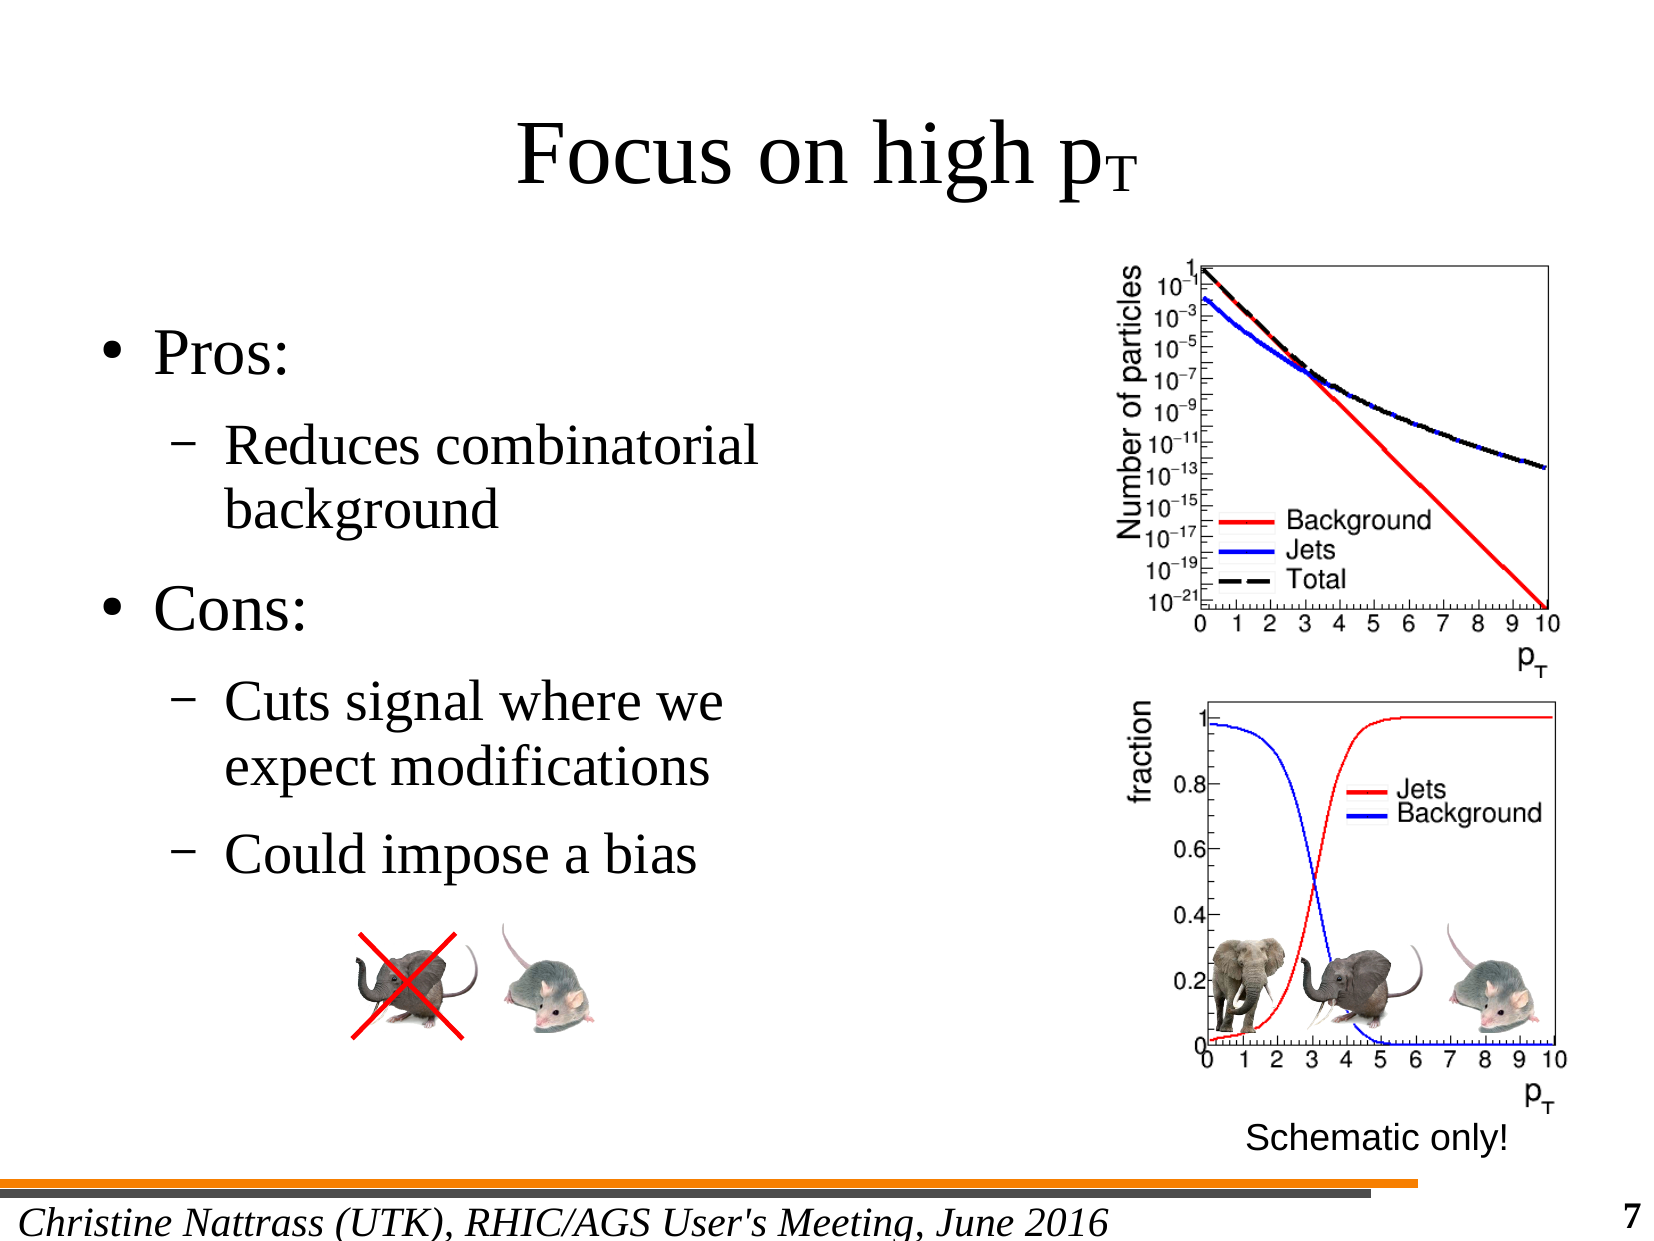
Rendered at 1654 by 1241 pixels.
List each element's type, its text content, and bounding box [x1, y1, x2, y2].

picture [1121, 689, 1572, 1114]
list Pros: Reduces combinatorial background Cons: Cuts signal where we expect modifications Could impose a bias [82, 314, 876, 1010]
text_box Schematic only! [1230, 1108, 1654, 1166]
picture [1114, 253, 1565, 678]
title Focus on high pT [82, 49, 1571, 257]
picture [345, 910, 608, 1061]
